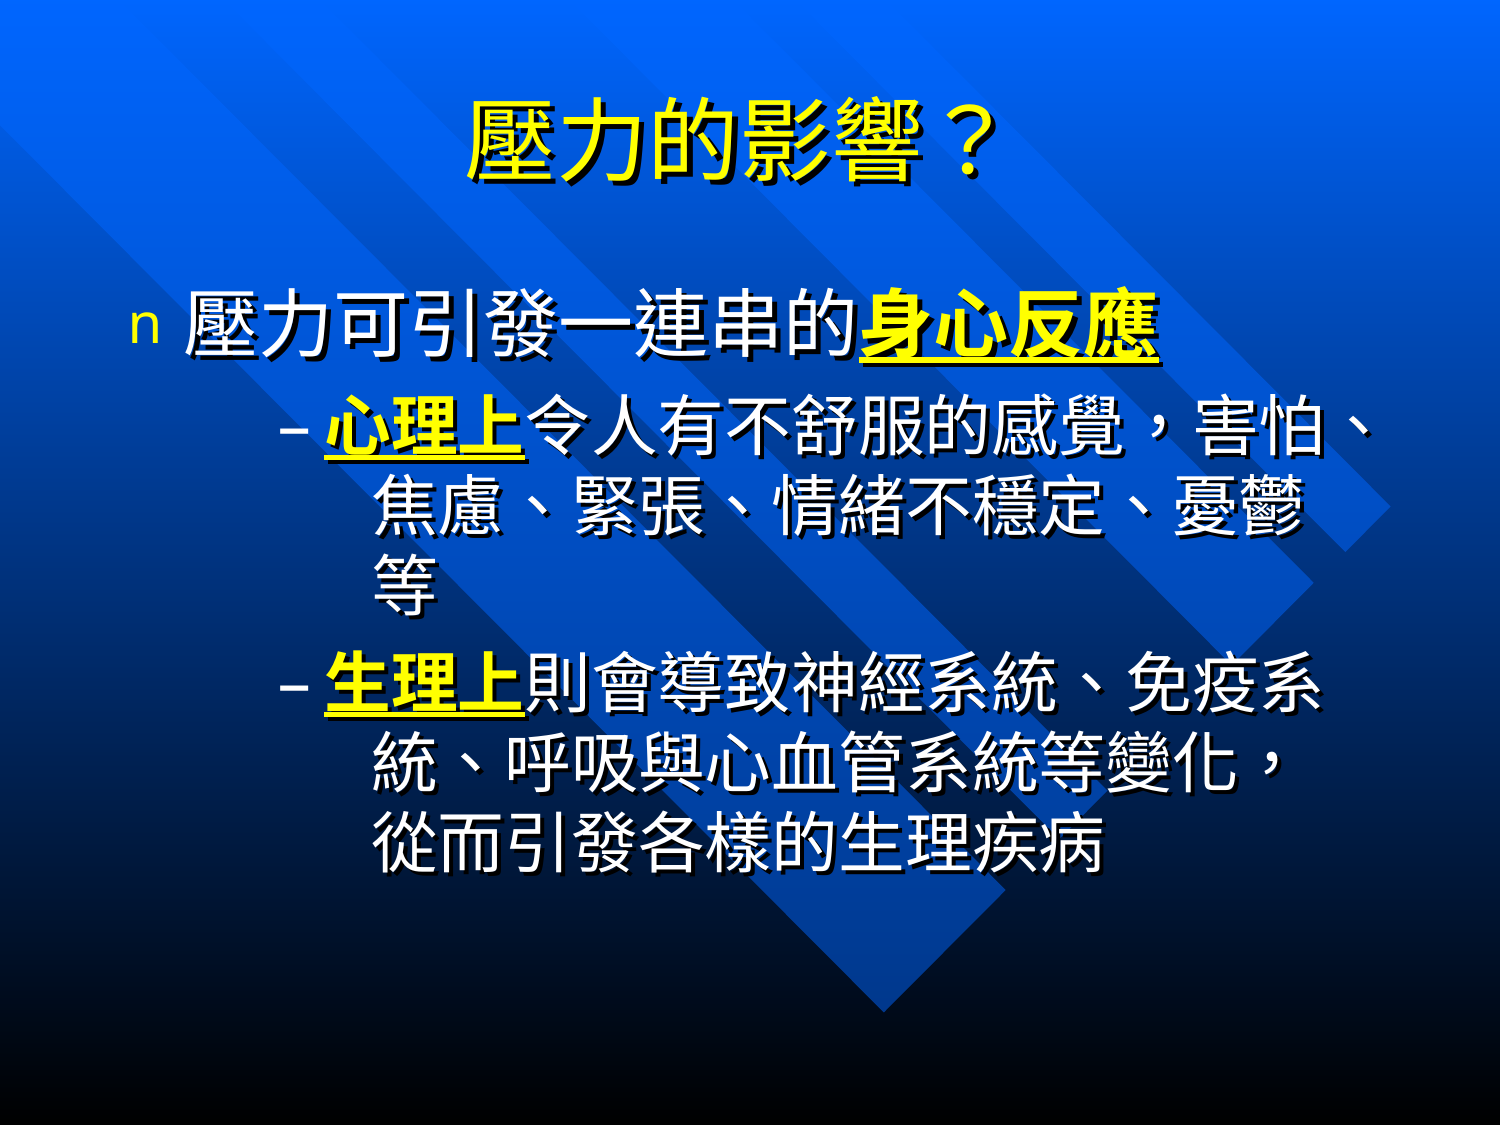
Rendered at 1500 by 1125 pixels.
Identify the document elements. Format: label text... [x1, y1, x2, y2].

title 壓力的影響？ [112, 37, 1388, 238]
list 壓力可引發一連串的身心反應 心理上令人有不舒服的感覺，害怕、焦慮、緊張、情緒不穩定、憂鬱等 生理上則會導致神經系統、免疫系統、呼吸與心血管系統等變化，從而引發各樣的生理疾病 [112, 269, 1388, 1001]
